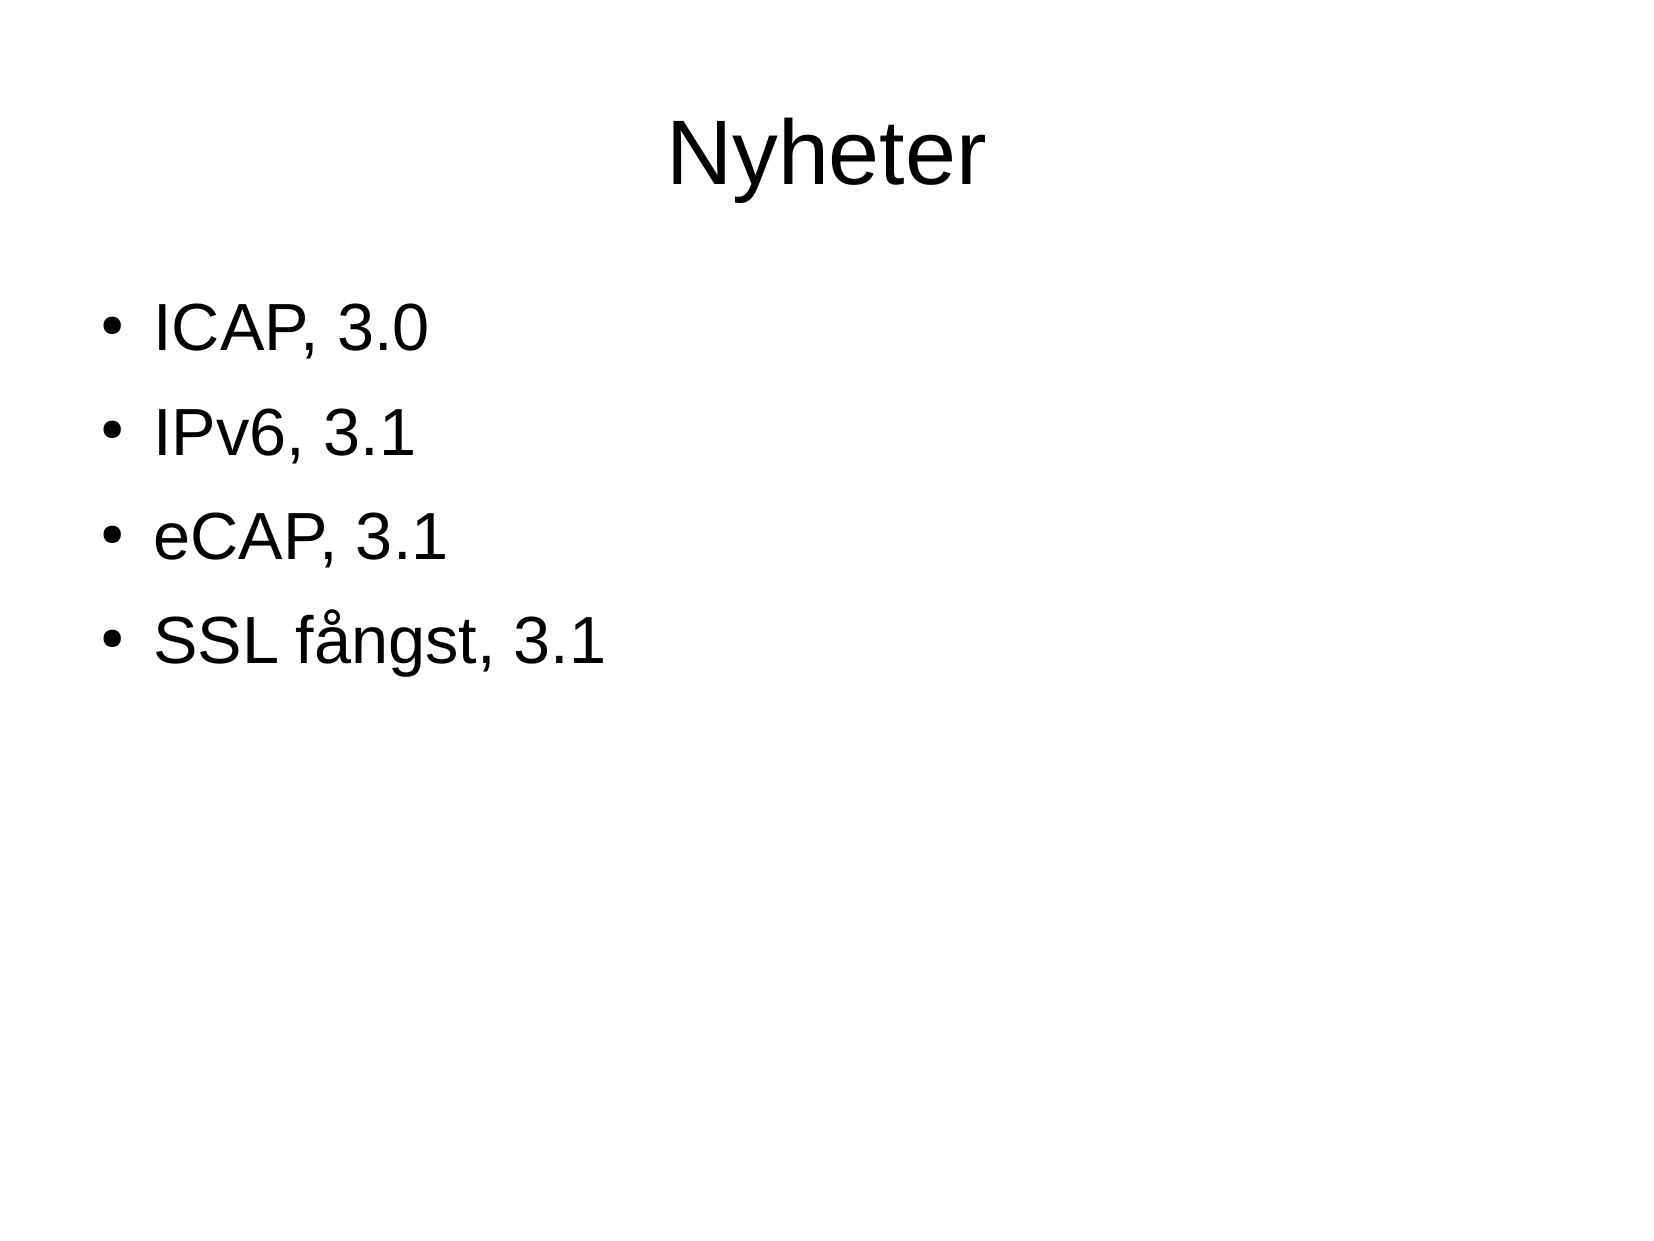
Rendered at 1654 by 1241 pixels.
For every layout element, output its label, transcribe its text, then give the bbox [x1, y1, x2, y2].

list ICAP, 3.0 IPv6, 3.1 eCAP, 3.1 SSL fångst, 3.1 [82, 290, 1571, 1094]
title Nyheter [82, 56, 1571, 250]
